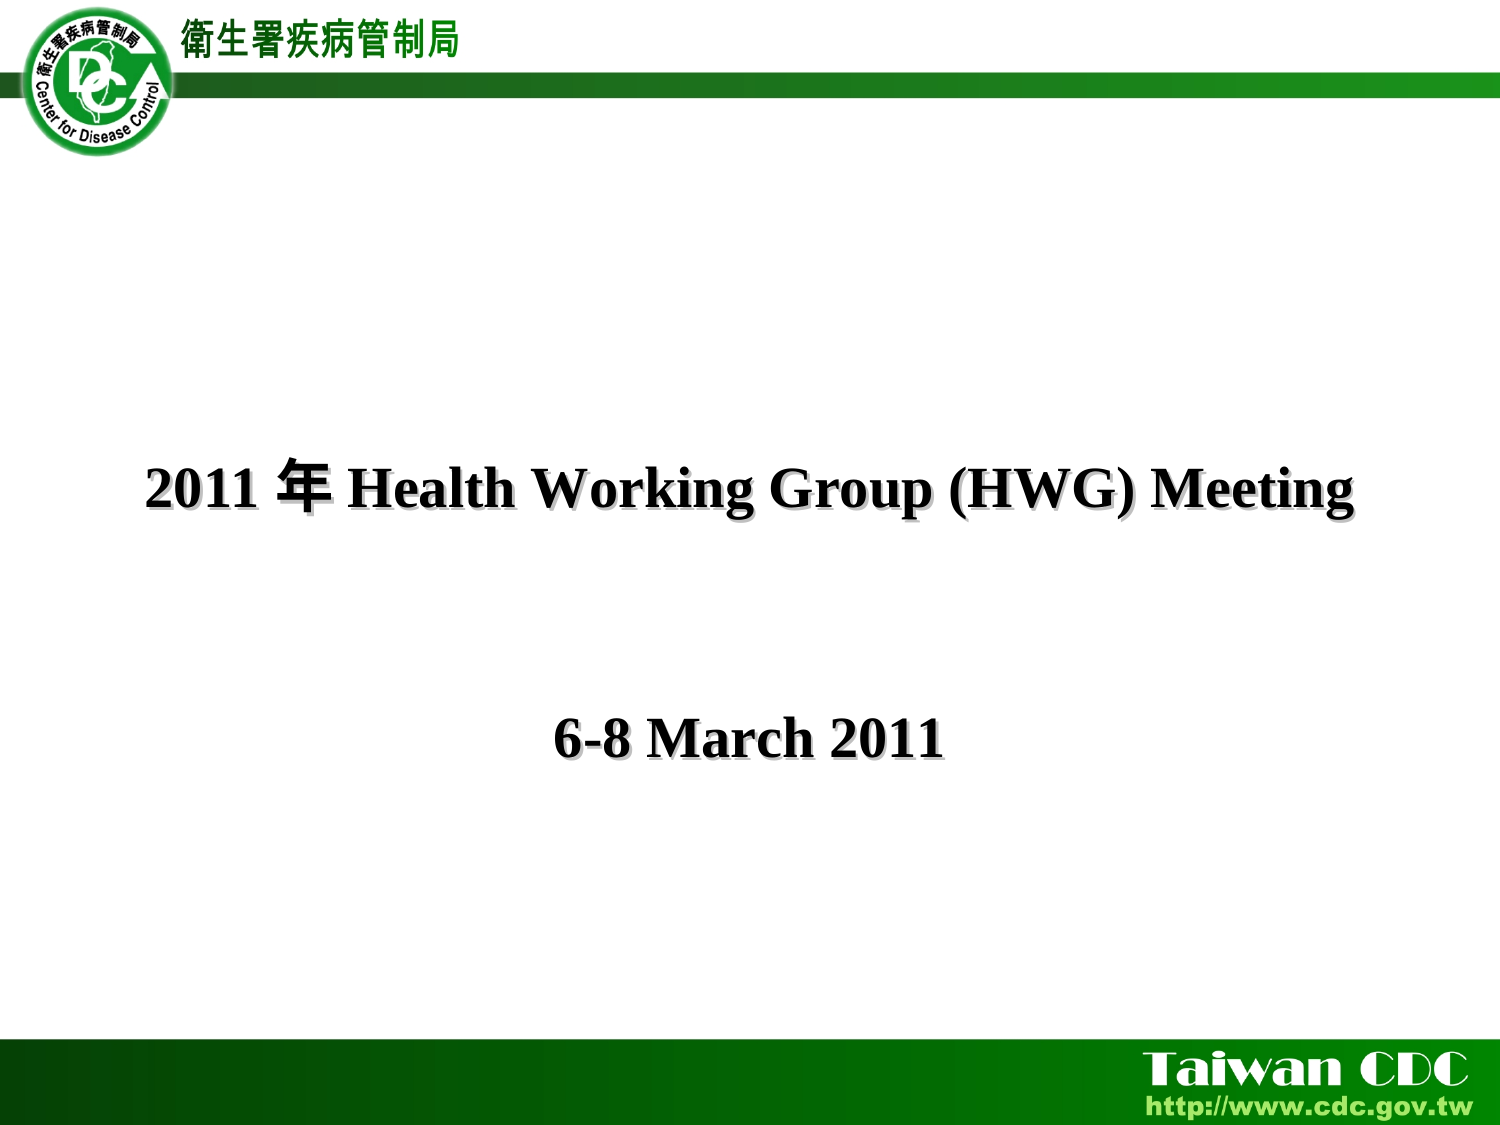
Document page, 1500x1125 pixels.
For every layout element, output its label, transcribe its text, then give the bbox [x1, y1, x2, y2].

title 2011年Health Working Group (HWG) Meeting 6-8 March 2011 [0, 314, 1500, 905]
